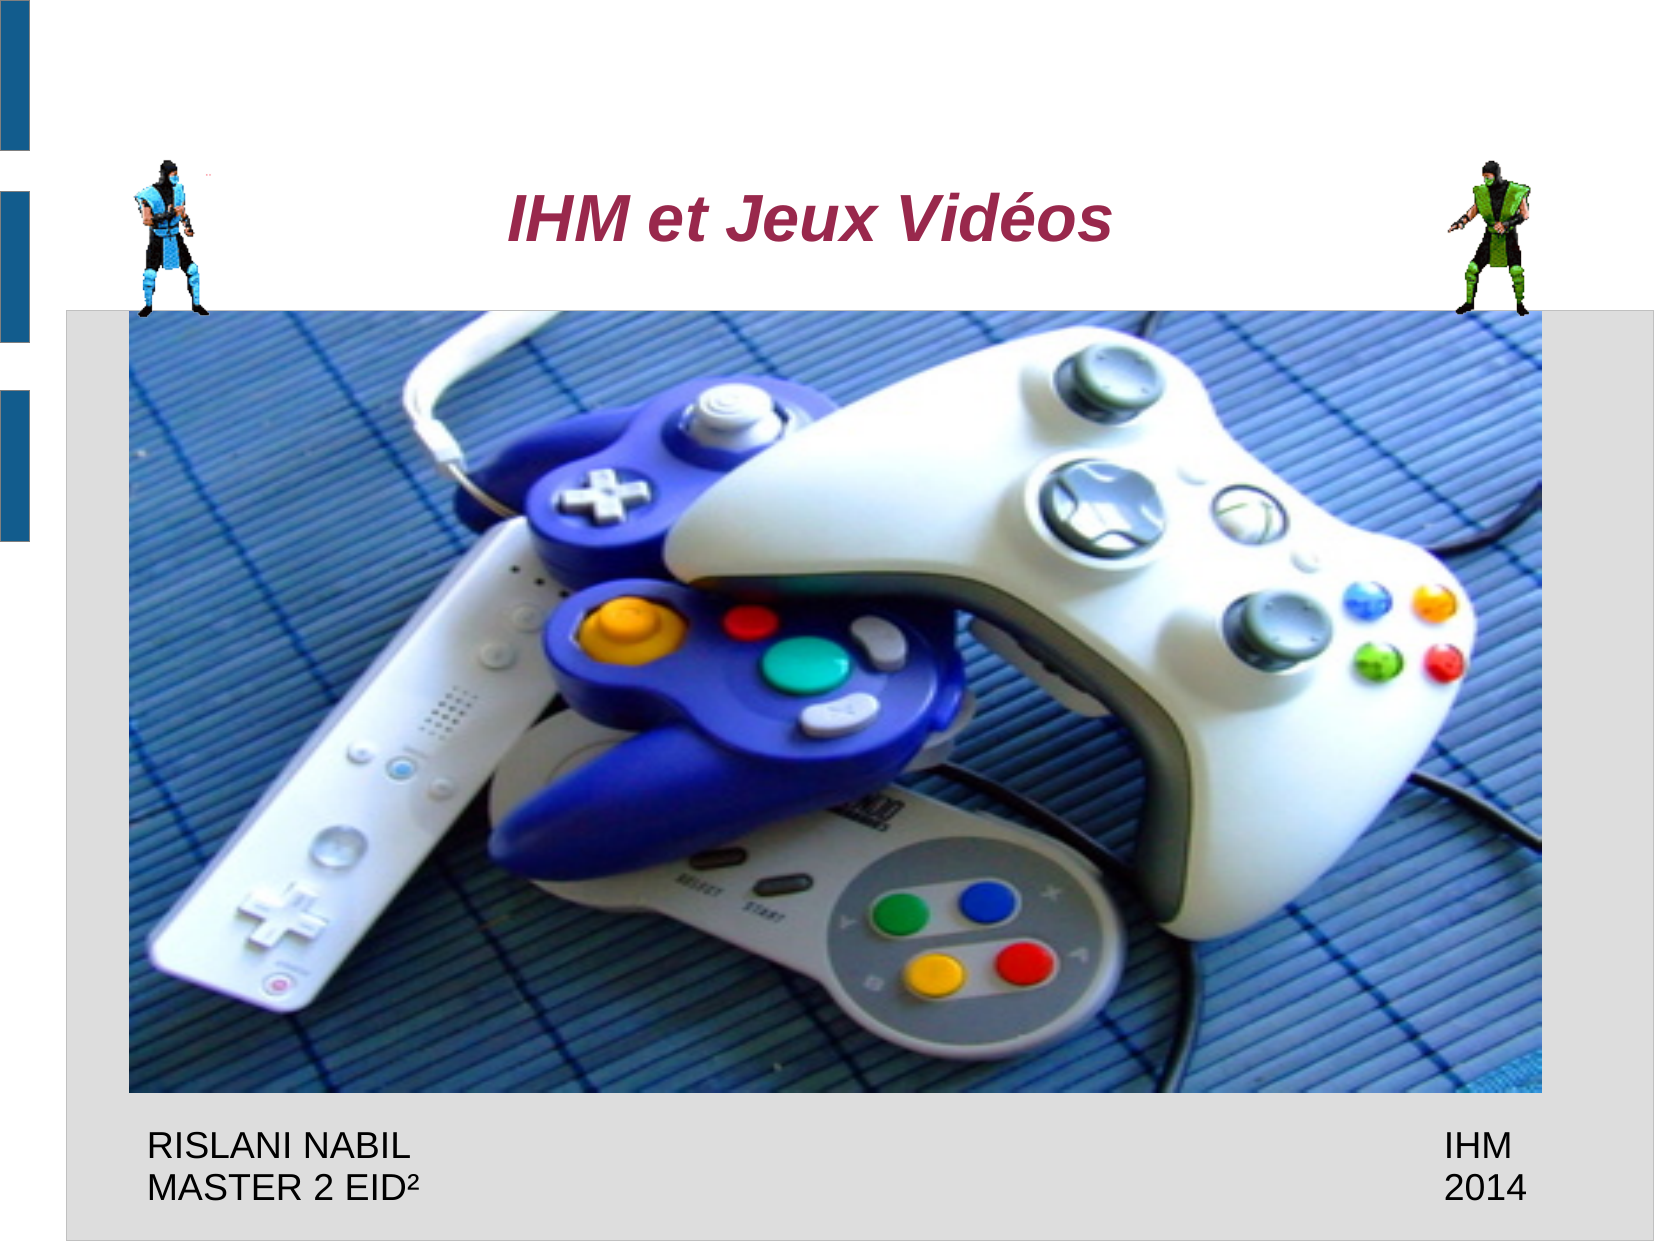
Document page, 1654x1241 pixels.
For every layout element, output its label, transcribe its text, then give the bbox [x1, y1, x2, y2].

text_box RISLANI NABIL MASTER 2 EID² [132, 1116, 436, 1216]
text_box IHM 2014 [1429, 1116, 1542, 1216]
title IHM et Jeux Vidéos [88, 114, 1534, 322]
picture [124, 153, 1542, 1093]
